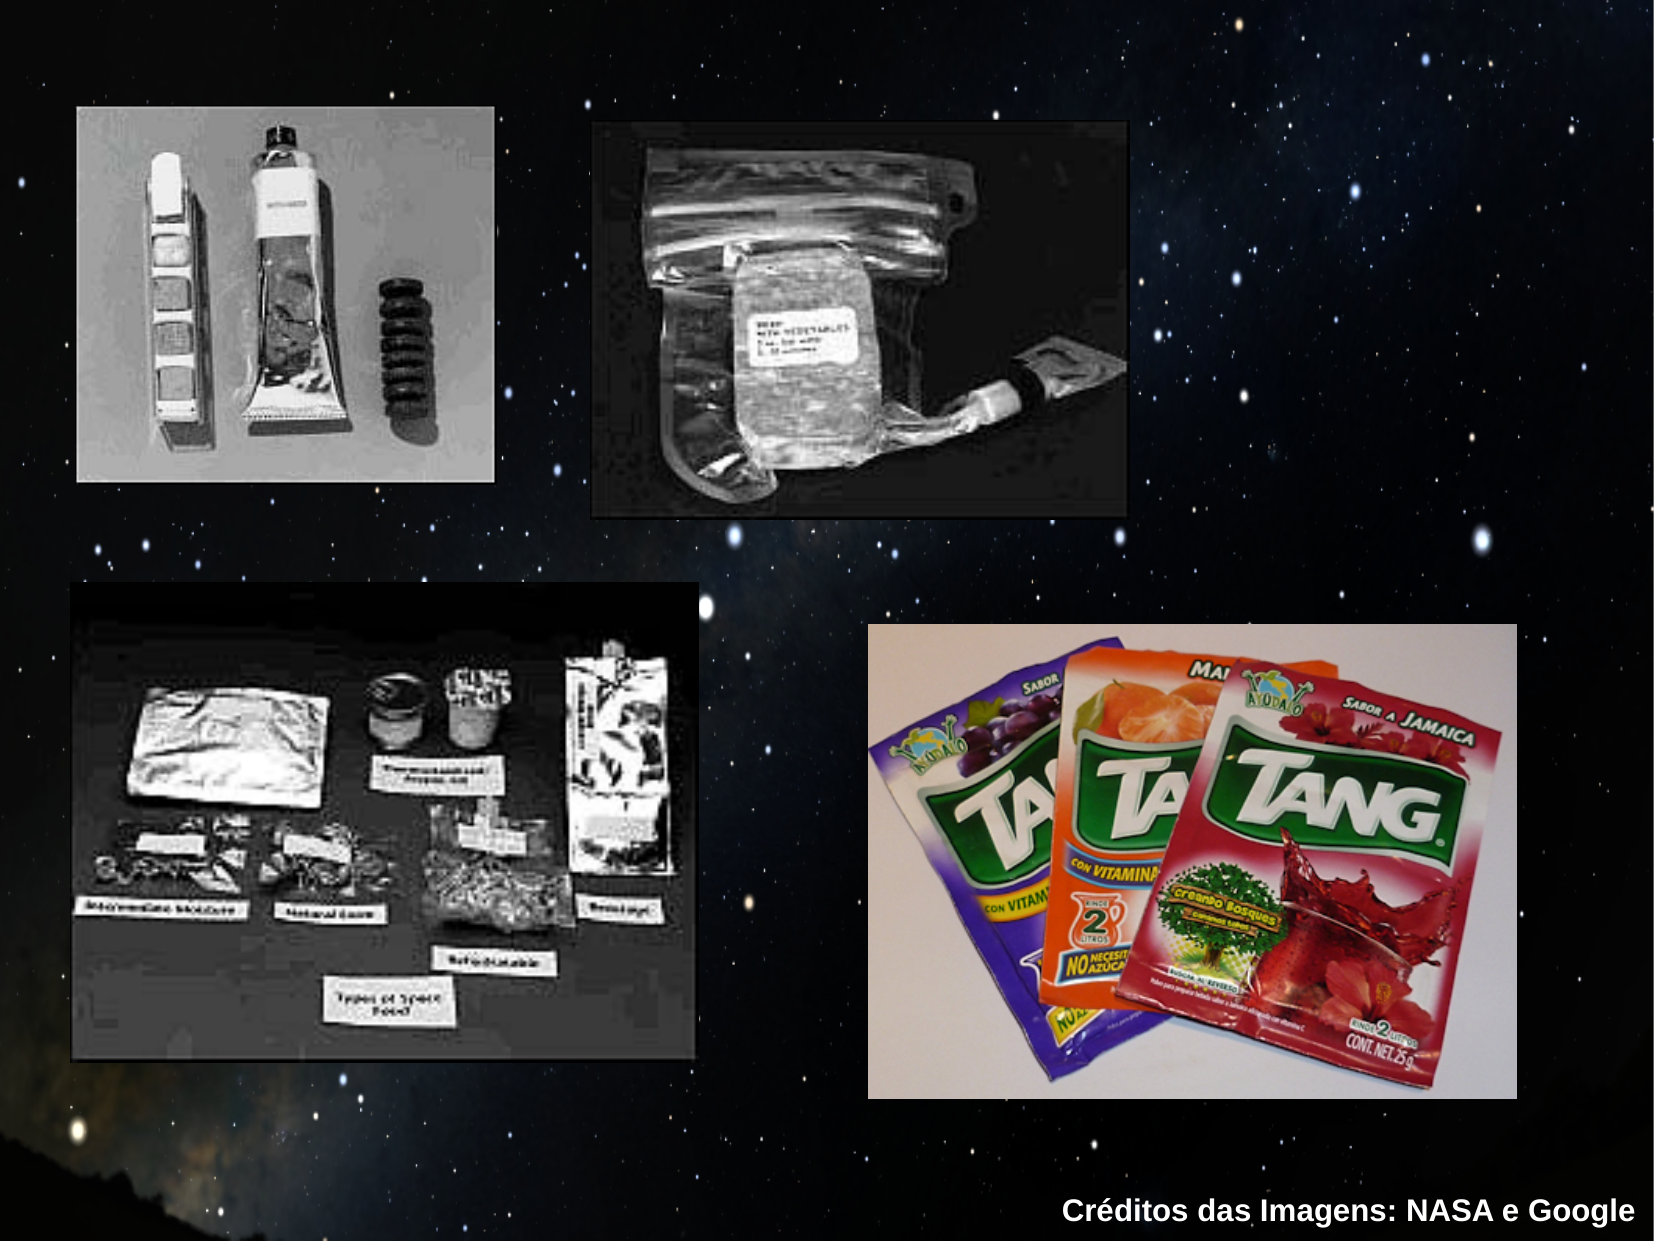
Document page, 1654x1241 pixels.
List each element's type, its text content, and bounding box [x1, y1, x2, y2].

picture [0, 0, 1654, 1241]
text_box Créditos das Imagens: NASA e Google [0, 1193, 1637, 1241]
